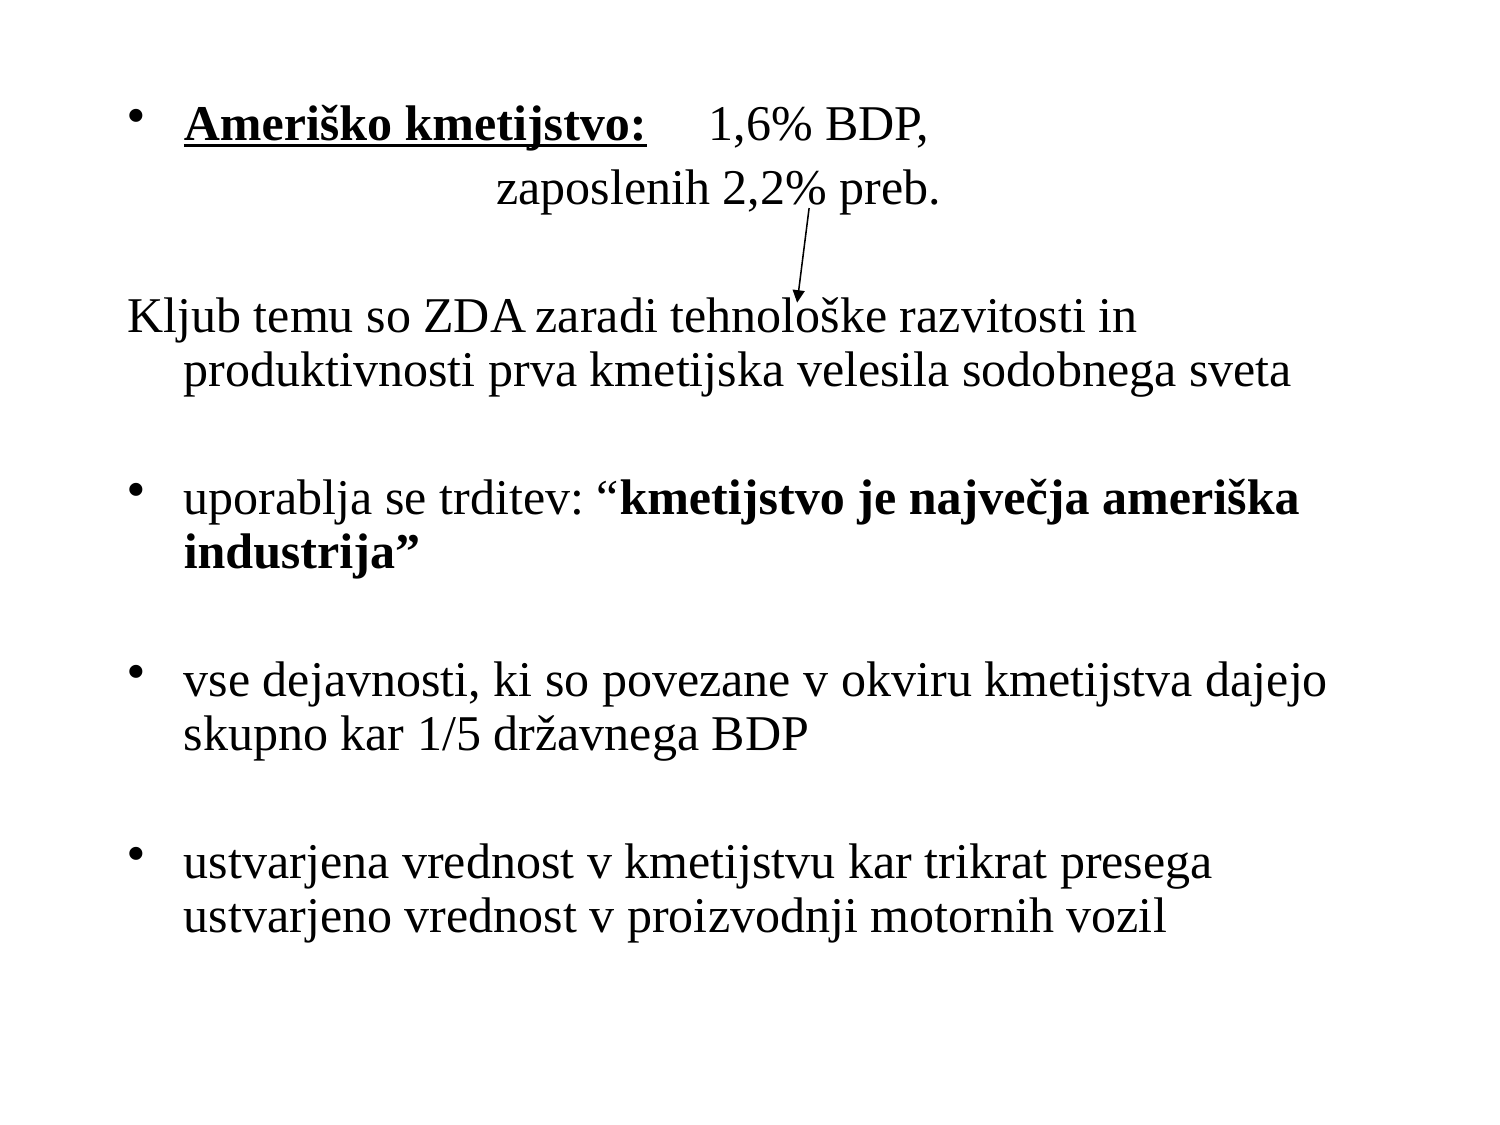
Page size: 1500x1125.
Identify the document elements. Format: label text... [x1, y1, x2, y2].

list Ameriško kmetijstvo: 1,6% BDP, zaposlenih 2,2% preb. Kljub temu so ZDA zaradi tehnološke razvitosti in produktivnosti prva kmetijska velesila sodobnega sveta uporablja se trditev: “kmetijstvo je največja ameriška industrija” vse dejavnosti, ki so povezane v okviru kmetijstva dajejo skupno kar 1/5 državnega BDP ustvarjena vrednost v kmetijstvu kar trikrat presega ustvarjeno vrednost v proizvodnji motornih vozil [112, 90, 1388, 1000]
